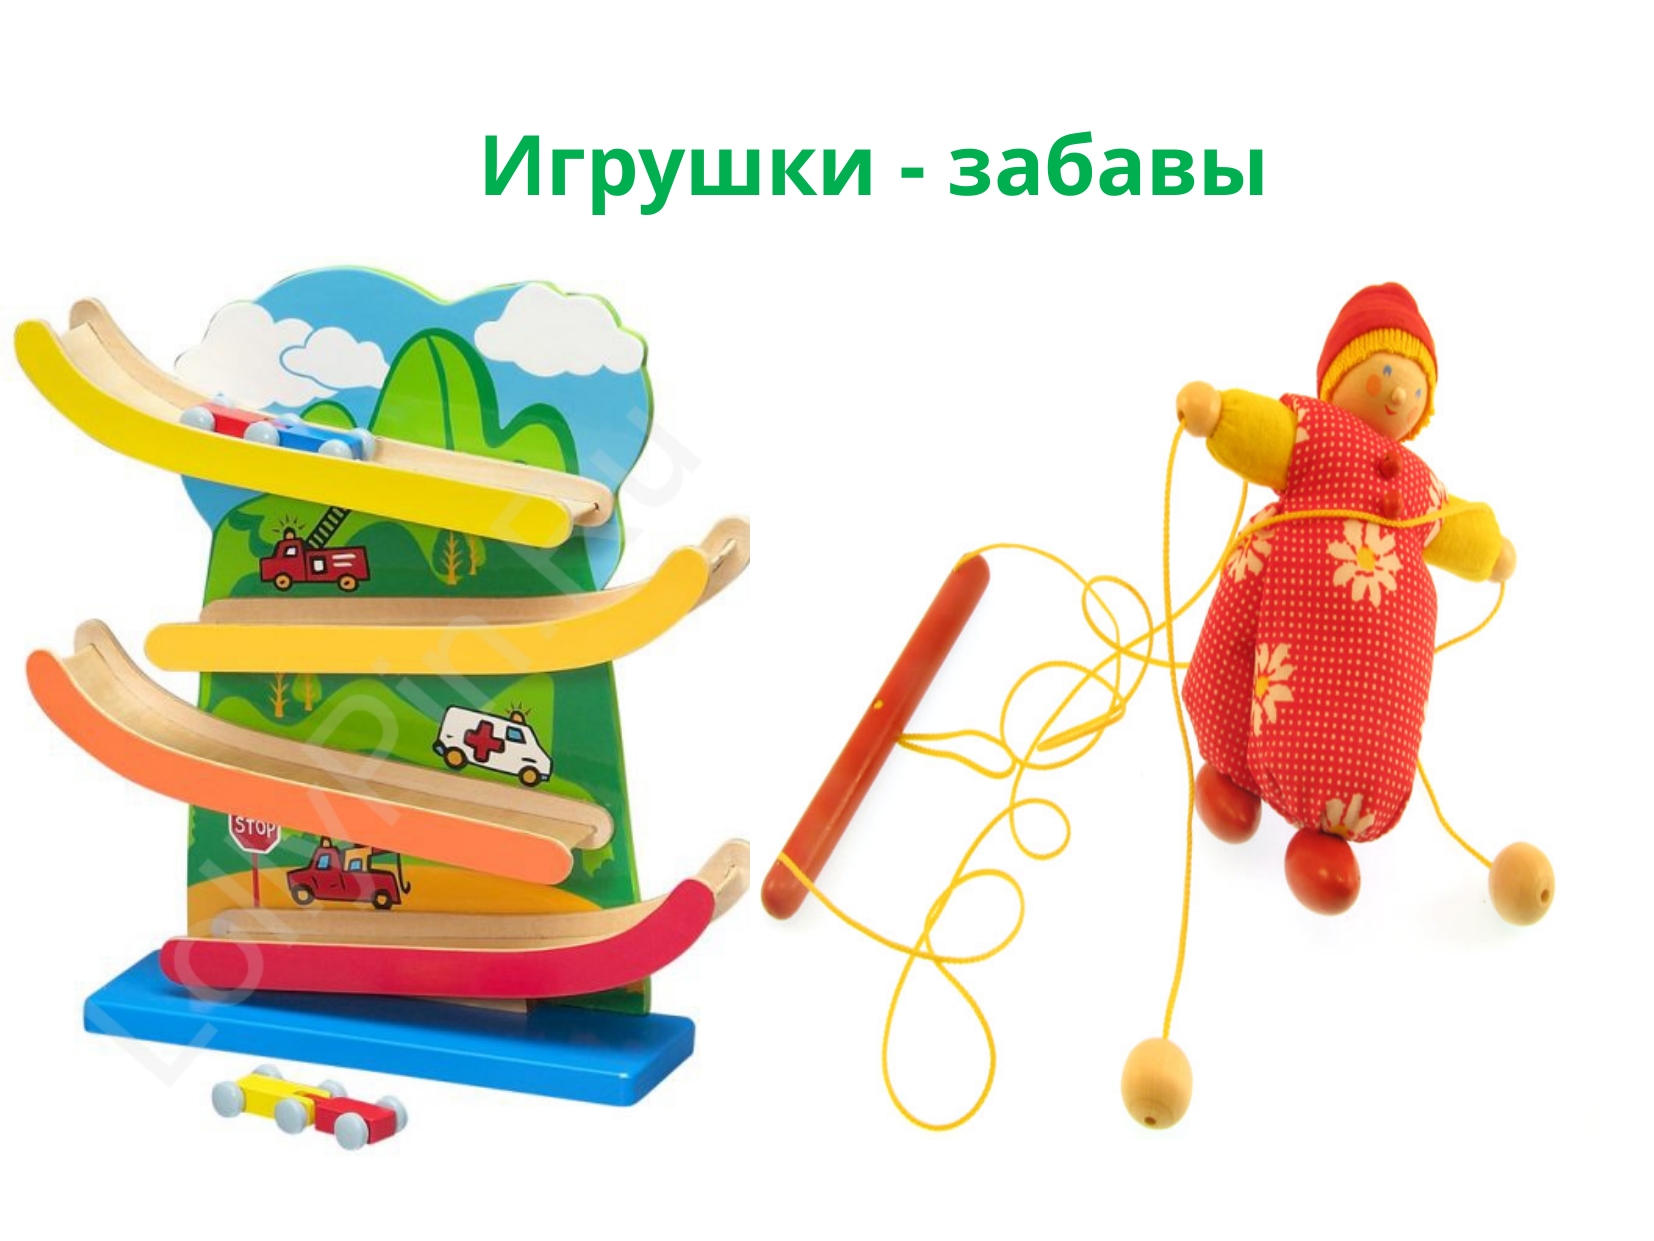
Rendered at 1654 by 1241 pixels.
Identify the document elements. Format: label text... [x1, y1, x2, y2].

text_box Игрушки - забавы [463, 104, 1256, 221]
picture [0, 256, 1601, 1164]
